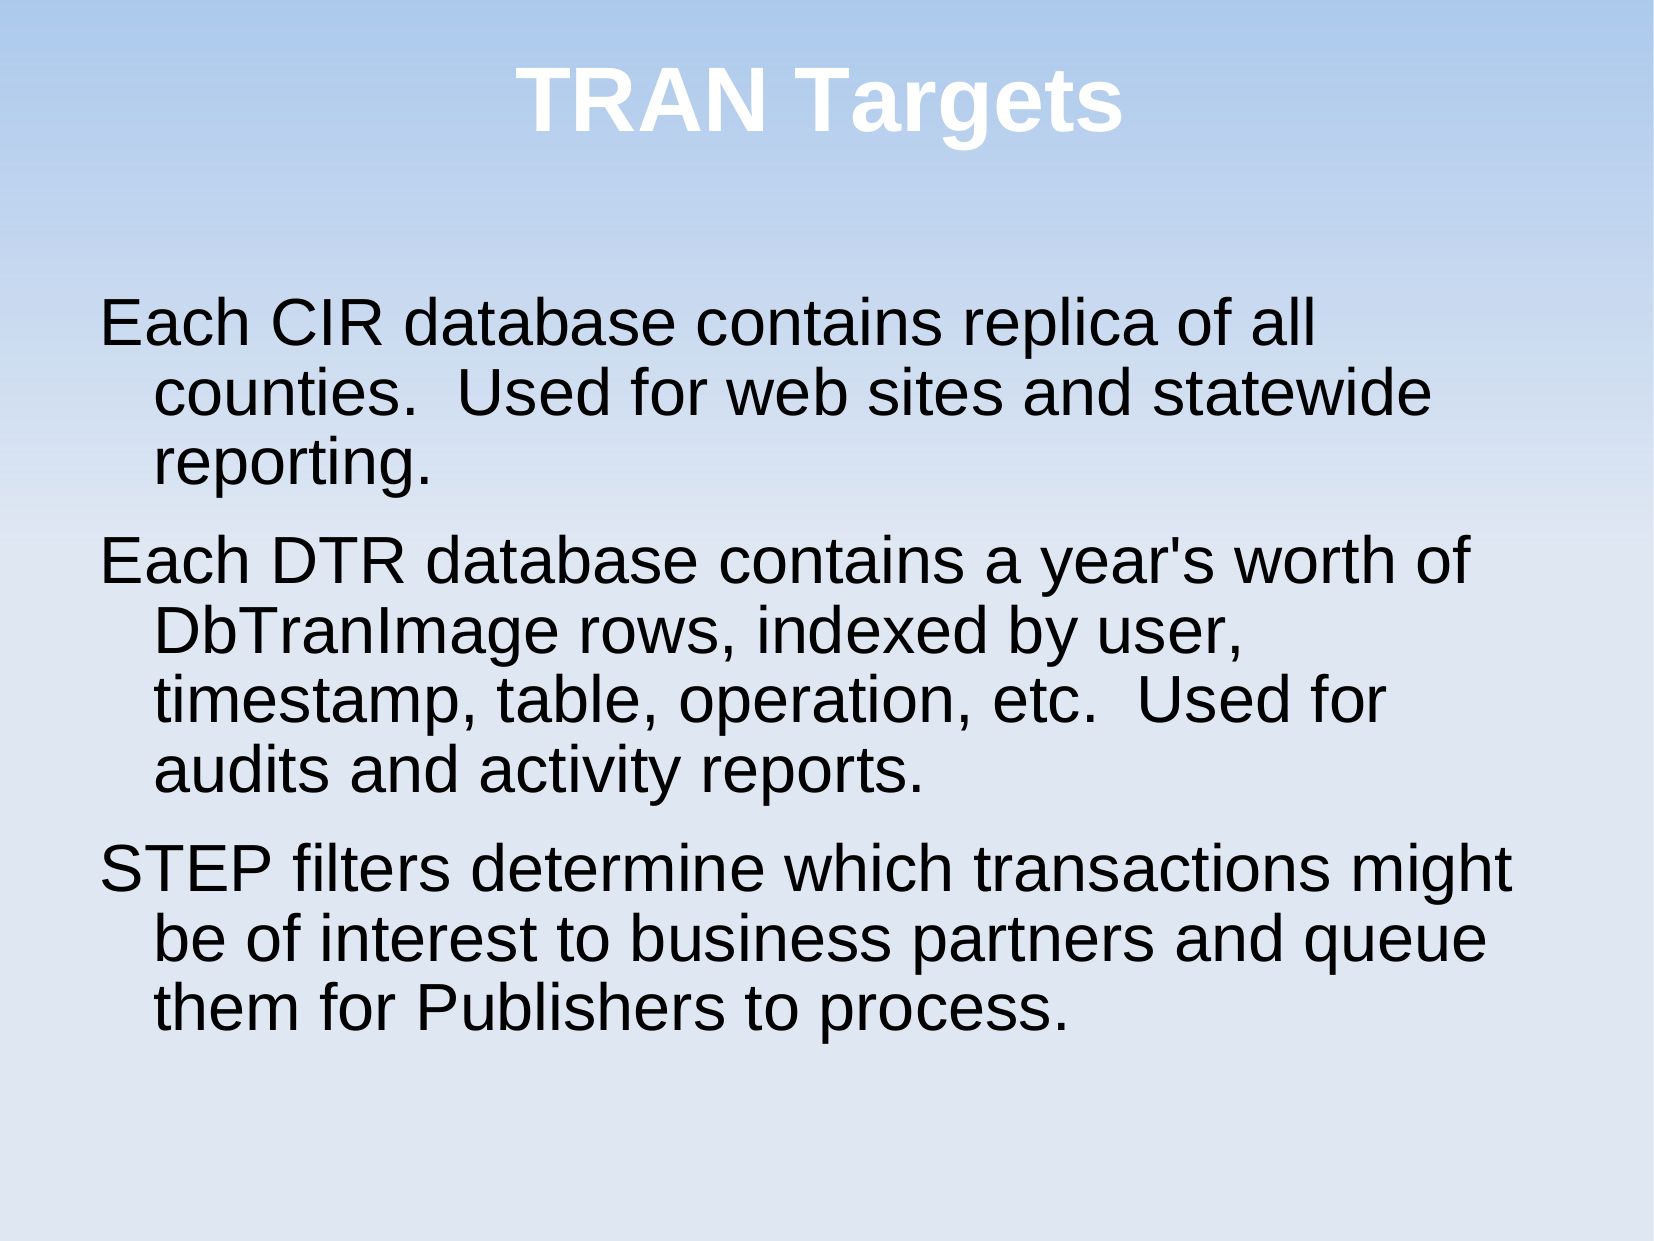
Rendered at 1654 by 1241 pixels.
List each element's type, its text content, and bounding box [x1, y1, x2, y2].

list Each CIR database contains replica of all counties. Used for web sites and statewide reporting. Each DTR database contains a year's worth of DbTranImage rows, indexed by user, timestamp, table, operation, etc. Used for audits and activity reports. STEP filters determine which transactions might be of interest to business partners and queue them for Publishers to process. [82, 290, 1571, 1097]
title TRAN Targets [76, 7, 1565, 200]
picture [0, 0, 1654, 1241]
